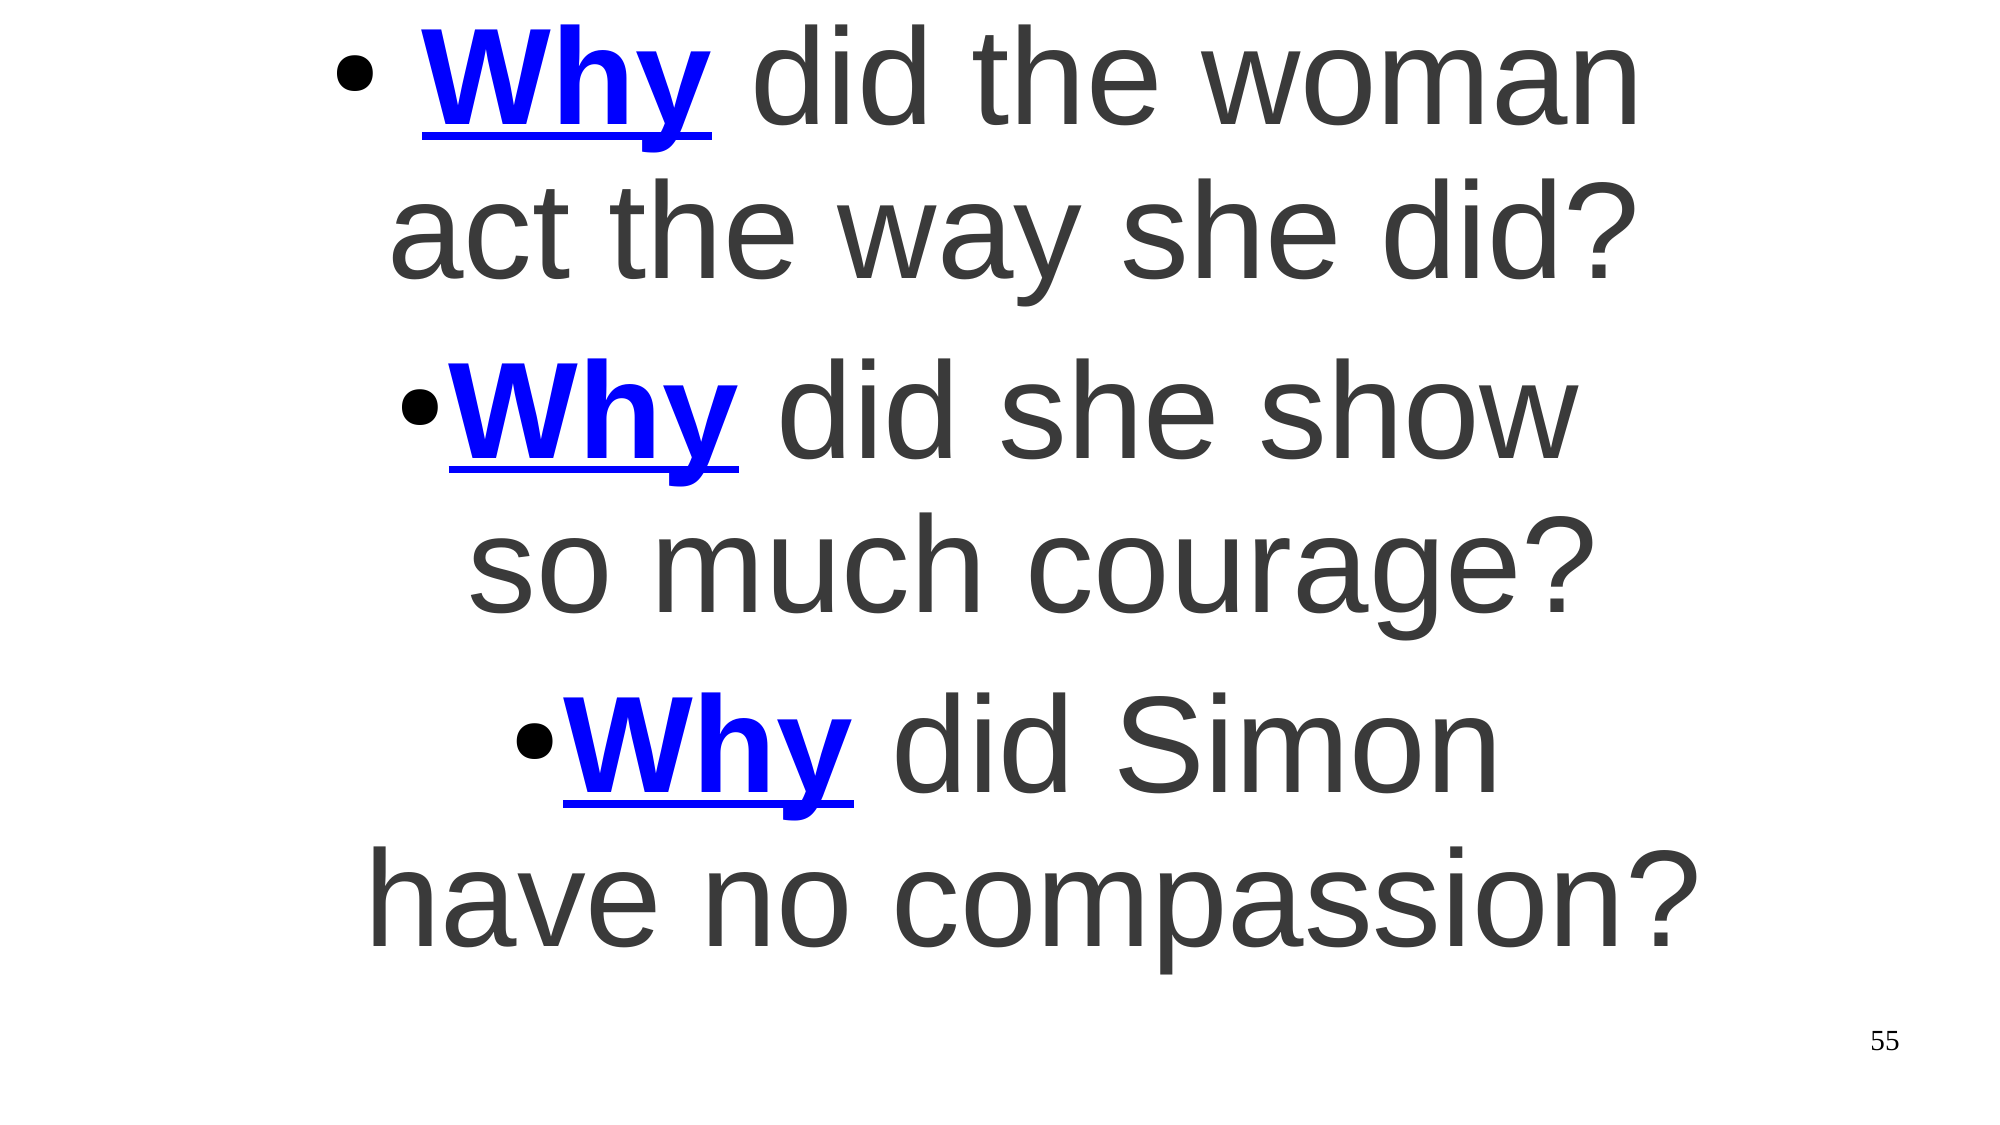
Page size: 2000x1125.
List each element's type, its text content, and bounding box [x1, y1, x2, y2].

list Why did the woman act the way she did? Why did she show so much courage? Why did Simon have no compassion? [0, 0, 1996, 1123]
